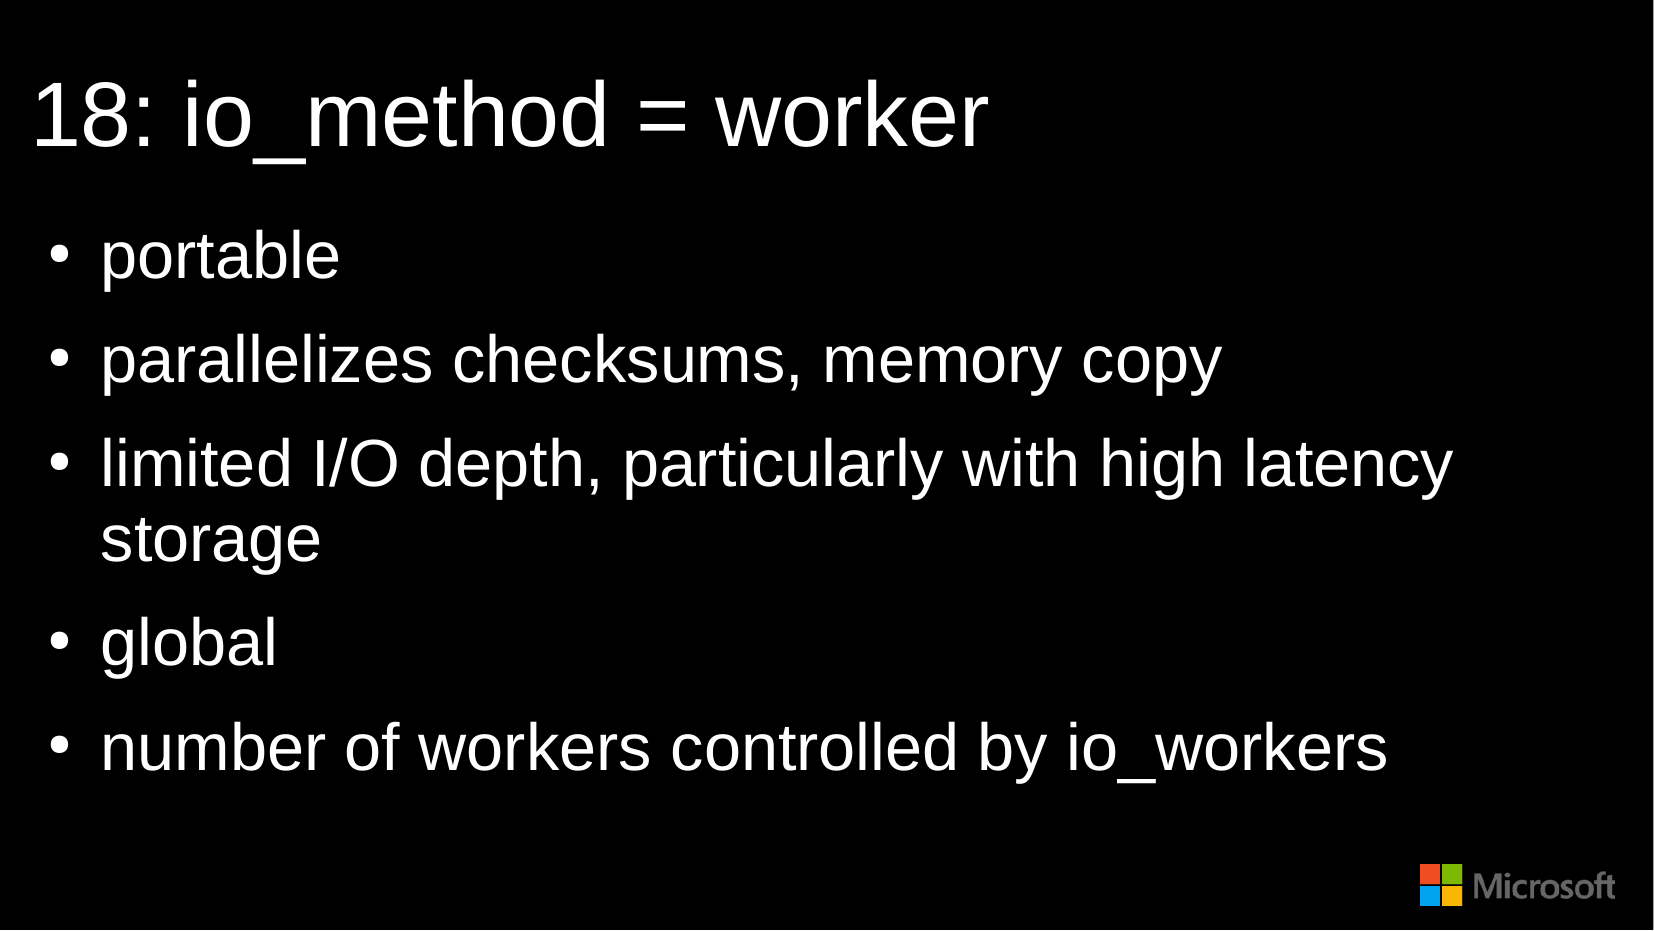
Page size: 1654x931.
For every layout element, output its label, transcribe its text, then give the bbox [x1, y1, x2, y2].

list portable parallelizes checksums, memory copy limited I/O depth, particularly with high latency storage global number of workers controlled by io_workers [30, 217, 1621, 916]
title 18: io_method = worker [30, 37, 1621, 193]
